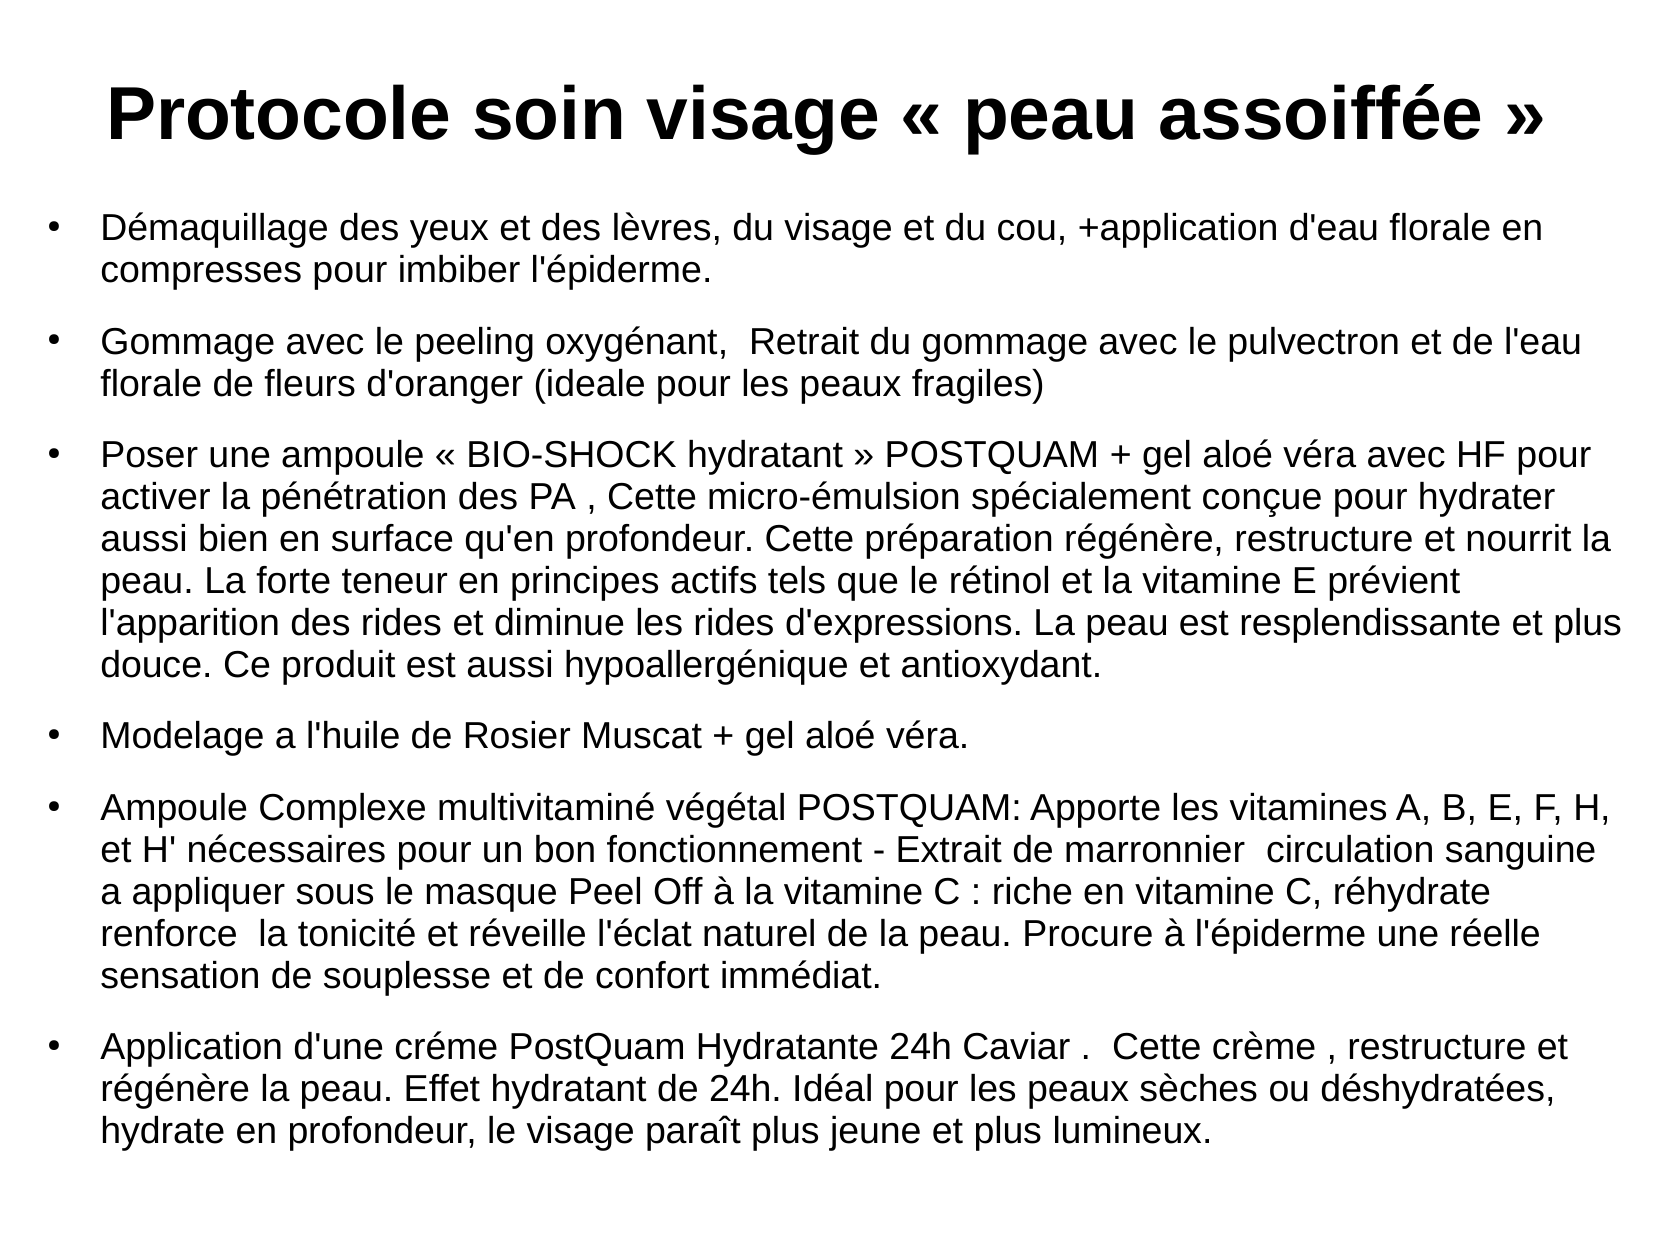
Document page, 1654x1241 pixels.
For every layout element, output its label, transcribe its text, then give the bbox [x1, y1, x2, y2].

title Protocole soin visage « peau assoiffée » [29, 49, 1625, 178]
list Démaquillage des yeux et des lèvres, du visage et du cou, +application d'eau florale en compresses pour imbiber l'épiderme. Gommage avec le peeling oxygénant, Retrait du gommage avec le pulvectron et de l'eau florale de fleurs d'oranger (ideale pour les peaux fragiles) Poser une ampoule « BIO-SHOCK hydratant » POSTQUAM + gel aloé véra avec HF pour activer la pénétration des PA , Cette micro-émulsion spécialement conçue pour hydrater aussi bien en surface qu'en profondeur. Cette préparation régénère, restructure et nourrit la peau. La forte teneur en principes actifs tels que le rétinol et la vitamine E prévient l'apparition des rides et diminue les rides d'expressions. La peau est resplendissante et plus douce. Ce produit est aussi hypoallergénique et antioxydant. Modelage a l'huile de Rosier Muscat + gel aloé véra. Ampoule Complexe multivitaminé végétal POSTQUAM: Apporte les vitamines A, B, E, F, H, et H' nécessaires pour un bon fonctionnement - Extrait de marronnier circulation sanguine a appliquer sous le masque Peel Off à la vitamine C : riche en vitamine C, réhydrate renforce la tonicité et réveille l'éclat naturel de la peau. Procure à l'épiderme une réelle sensation de souplesse et de confort immédiat. Application d'une créme PostQuam Hydratante 24h Caviar . Cette crème , restructure et régénère la peau. Effet hydratant de 24h. Idéal pour les peaux sèches ou déshydratées, hydrate en profondeur, le visage paraît plus jeune et plus lumineux. [29, 206, 1625, 1153]
